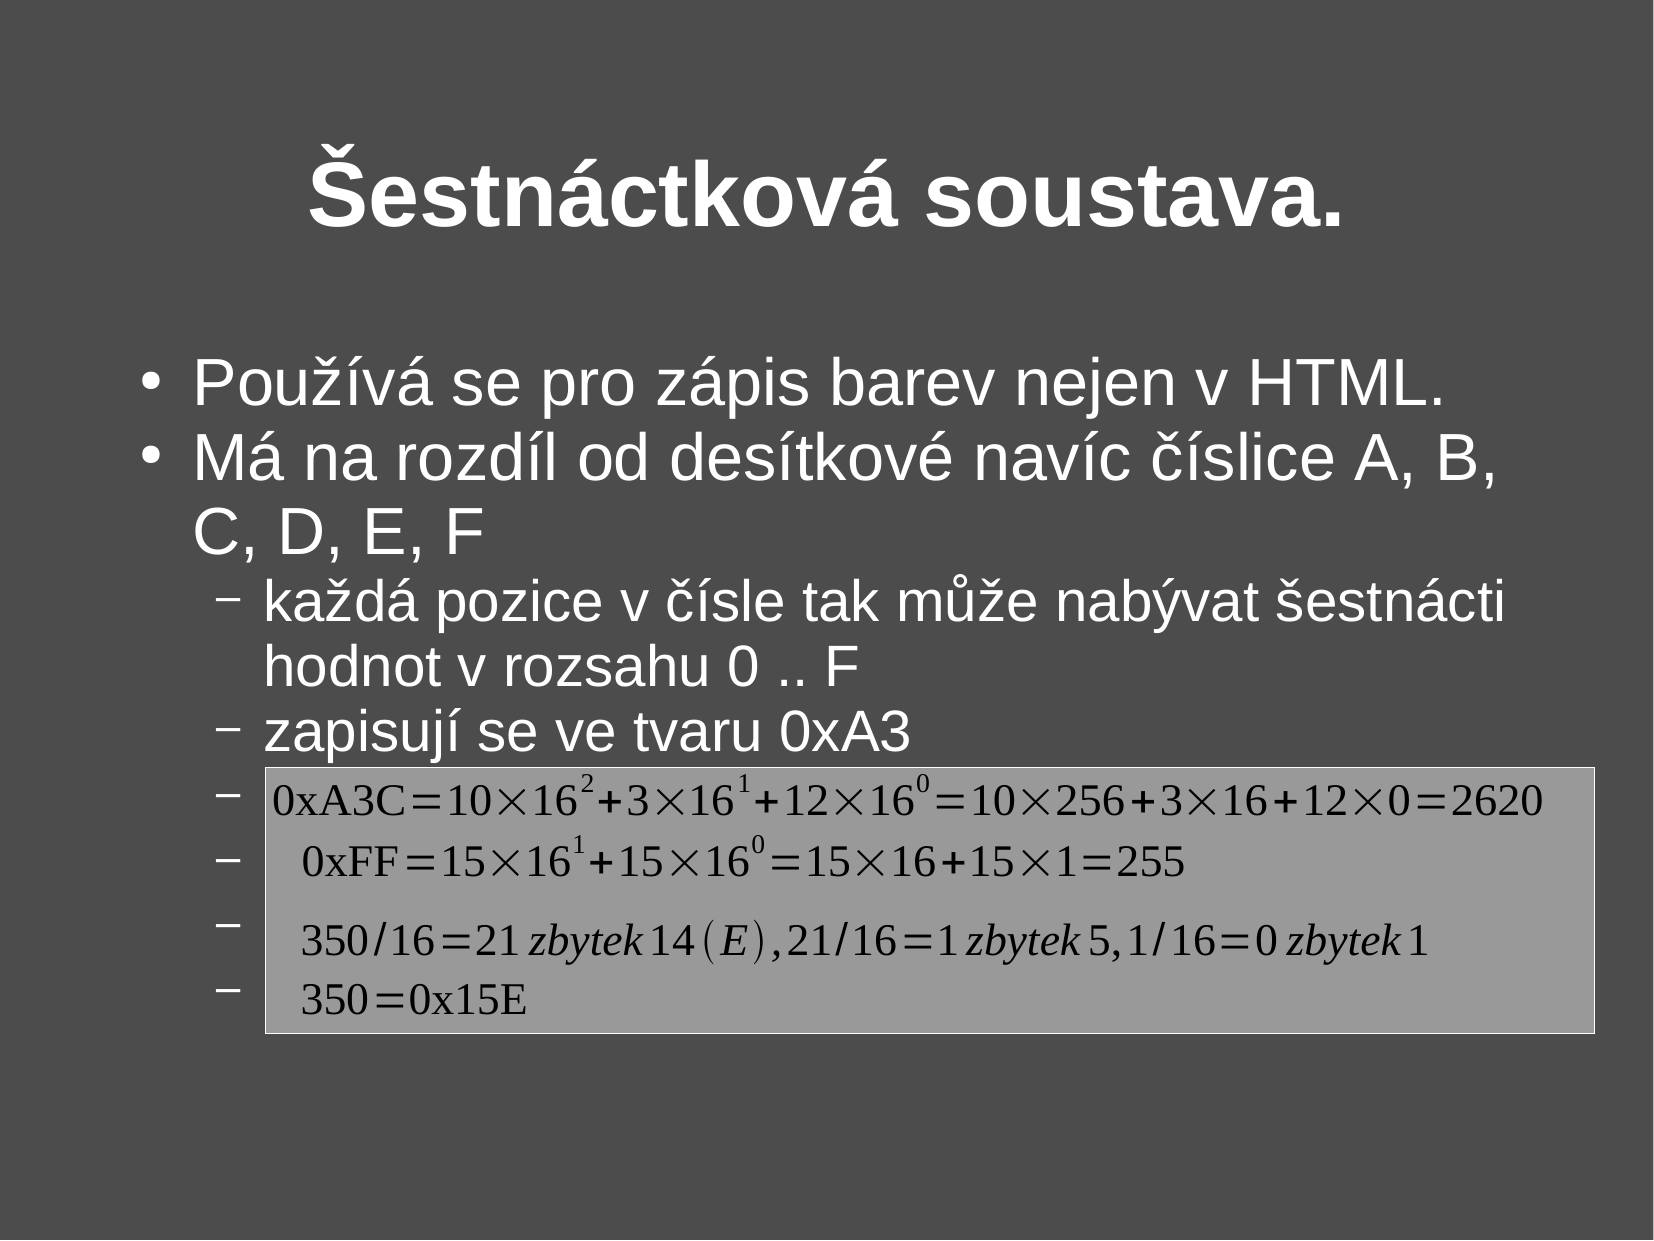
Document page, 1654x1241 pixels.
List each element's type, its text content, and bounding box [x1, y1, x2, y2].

chart [295, 828, 1193, 886]
chart [295, 974, 534, 1025]
chart [265, 767, 1551, 825]
text_box [1534, 767, 1595, 1034]
list Používá se pro zápis barev nejen v HTML. Má na rozdíl od desítkové navíc číslice A, B, C, D, E, F každá pozice v čísle tak může nabývat šestnácti hodnot v rozsahu 0 .. F zapisují se ve tvaru 0xA3 [121, 344, 1534, 1112]
title Šestnáctková soustava. [121, 91, 1534, 299]
chart [295, 915, 1437, 968]
